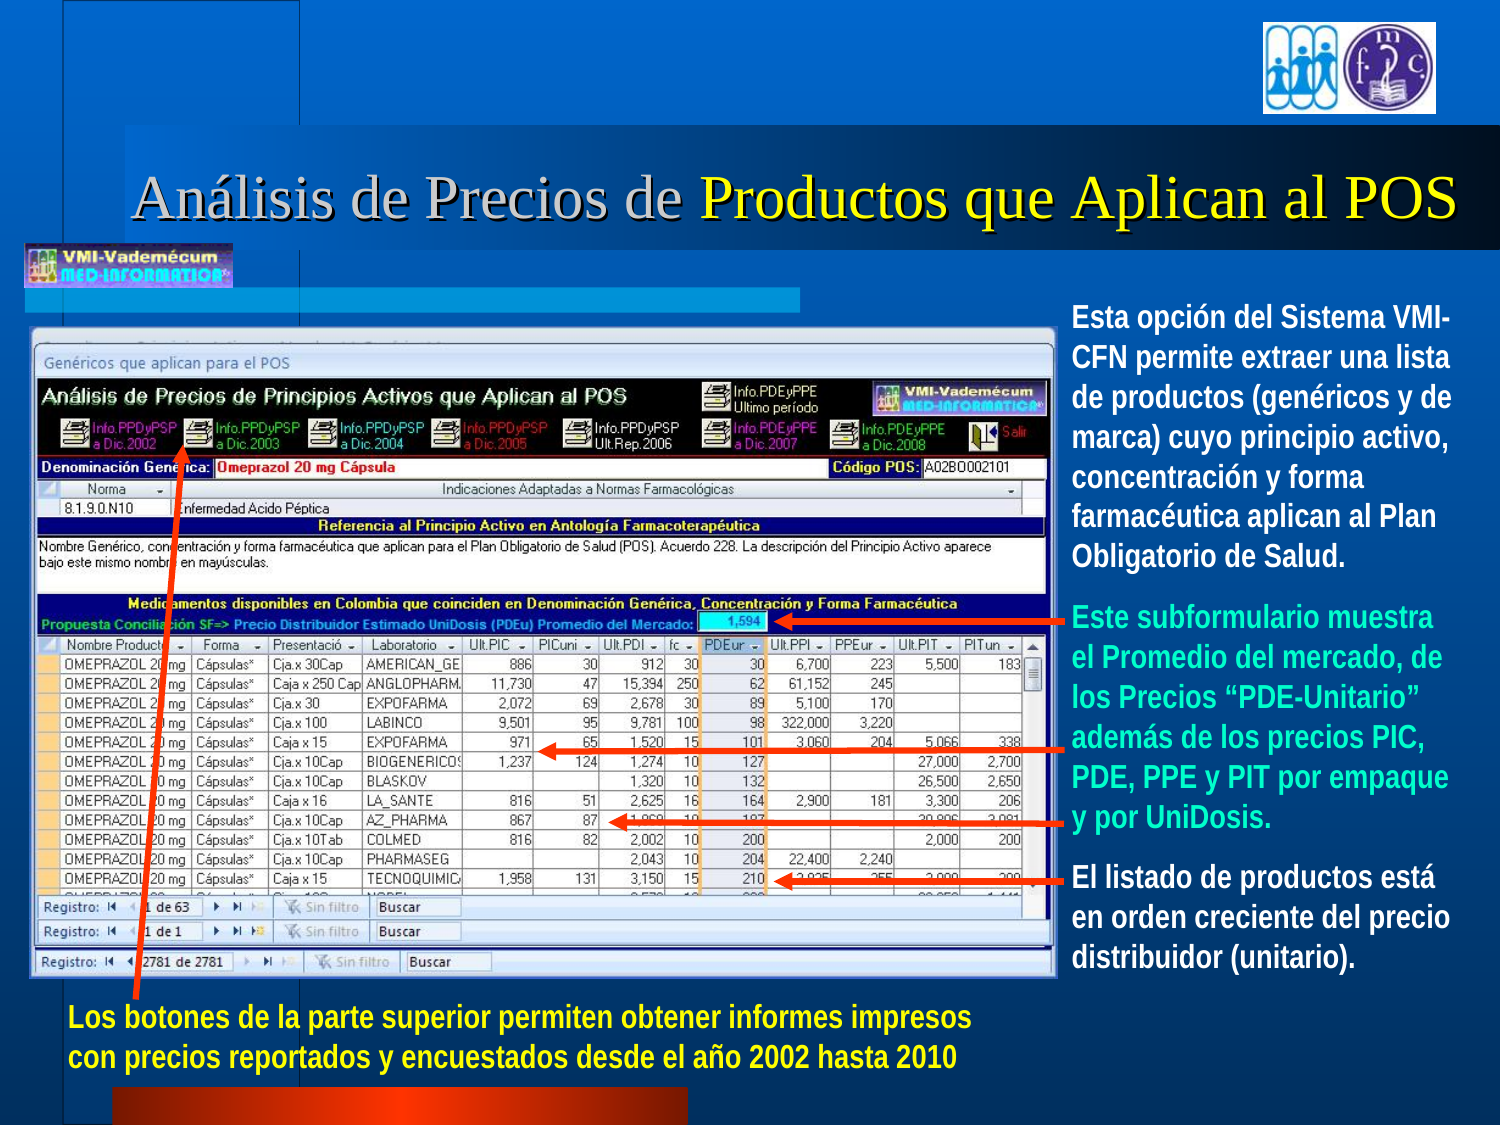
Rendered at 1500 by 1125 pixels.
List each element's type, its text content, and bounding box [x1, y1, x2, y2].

text_box Análisis de Precios de Productos que Aplican al POS [50, 99, 1476, 288]
picture [1263, 22, 1436, 114]
text_box Los botones de la parte superior permiten obtener informes impresos con precios reportados y encuestados desde el año 2002 hasta 2010 [53, 987, 998, 1084]
chart [24, 243, 233, 288]
chart [29, 326, 1058, 979]
text_box Esta opción del Sistema VMI-CFN permite extraer una lista de productos (genéricos y de marca) cuyo principio activo, concentración y forma farmacéutica aplican al Plan Obligatorio de Salud. Este subformulario muestra el Promedio del mercado, de los Precios “PDE-Unitario” además de los precios PIC, PDE, PPE y PIT por empaque y por UniDosis. El listado de productos está en orden creciente del precio distribuidor (unitario). [1056, 288, 1470, 1044]
